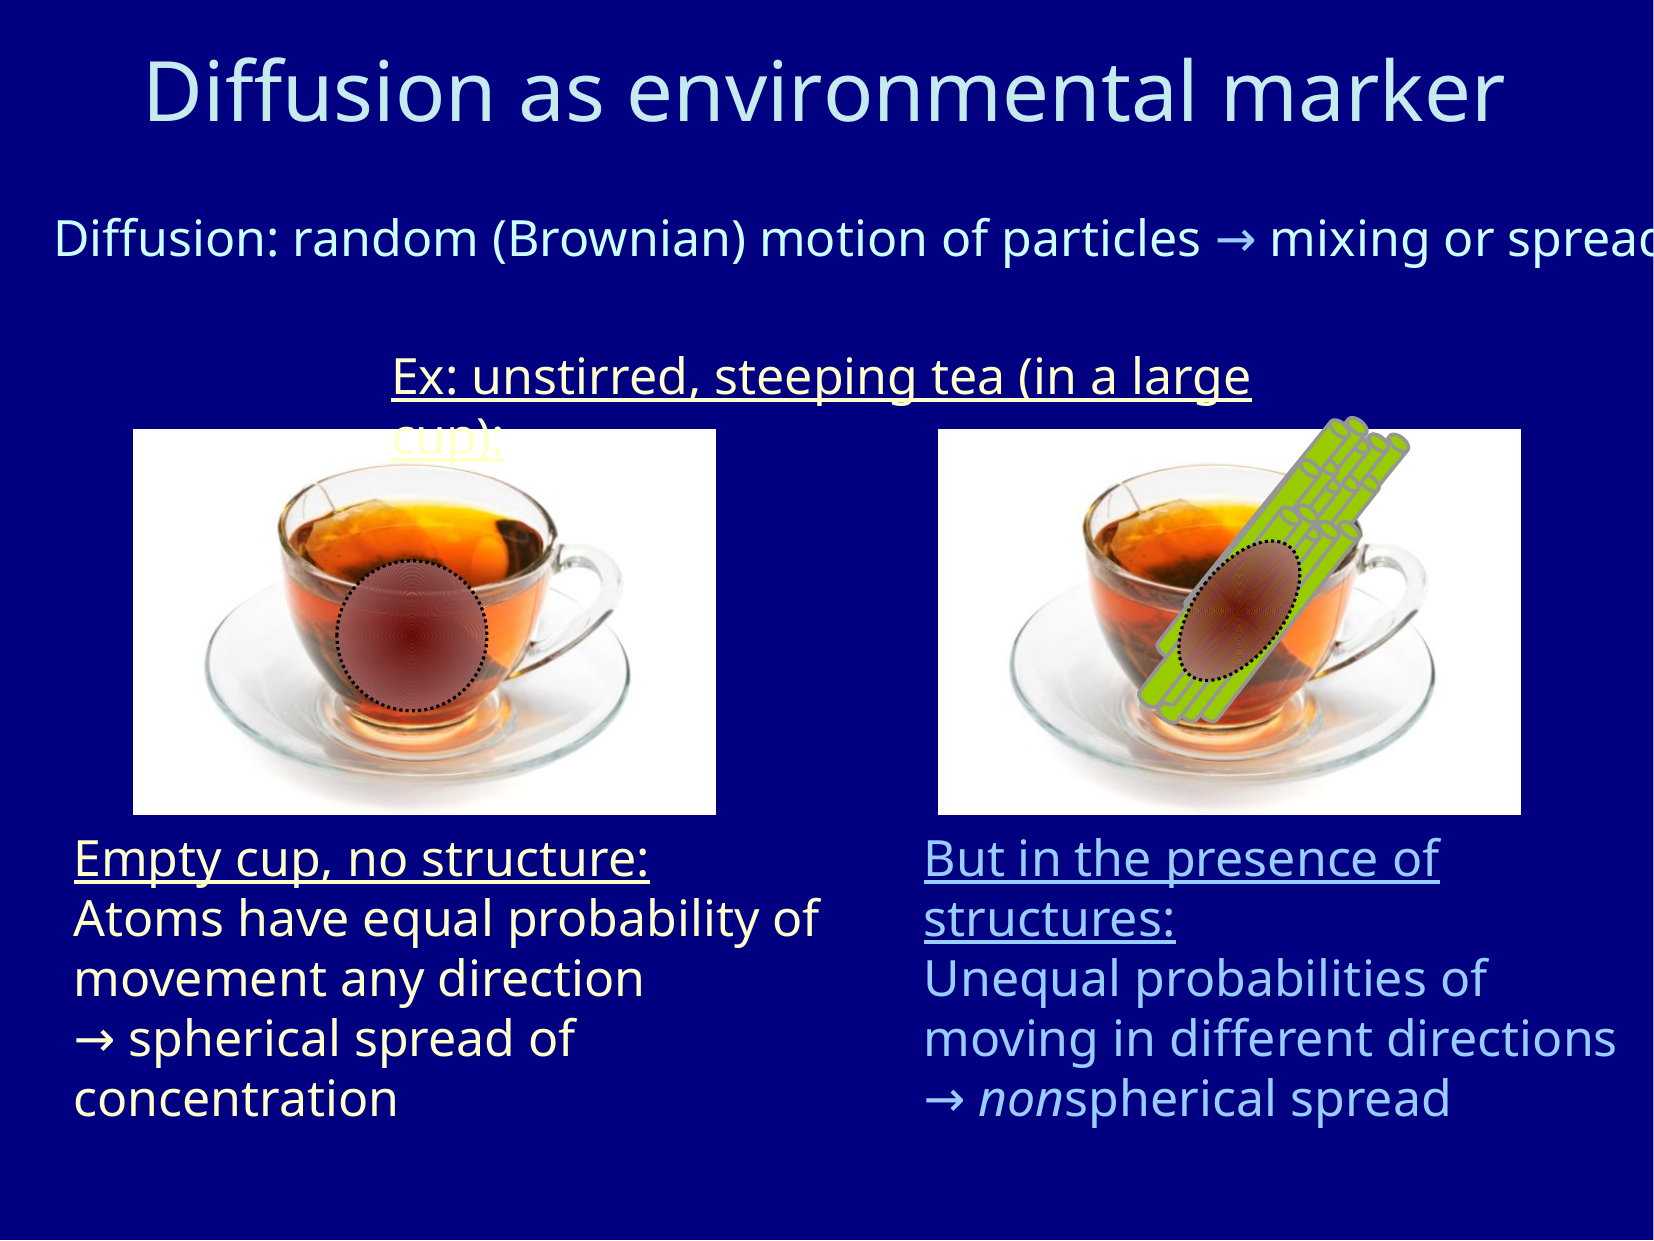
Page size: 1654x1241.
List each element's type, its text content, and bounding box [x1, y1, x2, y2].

text_box [336, 560, 487, 711]
text_box Diffusion: random (Brownian) motion of particles → mixing or spreading [38, 195, 1619, 378]
text_box Empty cup, no structure: Atoms have equal probability of movement any direction → spherical spread of concentration [44, 818, 850, 1083]
text_box But in the presence of structures: Unequal probabilities of moving in different directions → nonspherical spread [901, 818, 1654, 1074]
picture [133, 429, 716, 815]
picture [938, 429, 1521, 815]
text_box [1138, 417, 1409, 723]
title Diffusion as environmental marker [75, 13, 1576, 164]
text_box Ex: unstirred, steeping tea (in a large cup): [316, 336, 1327, 472]
